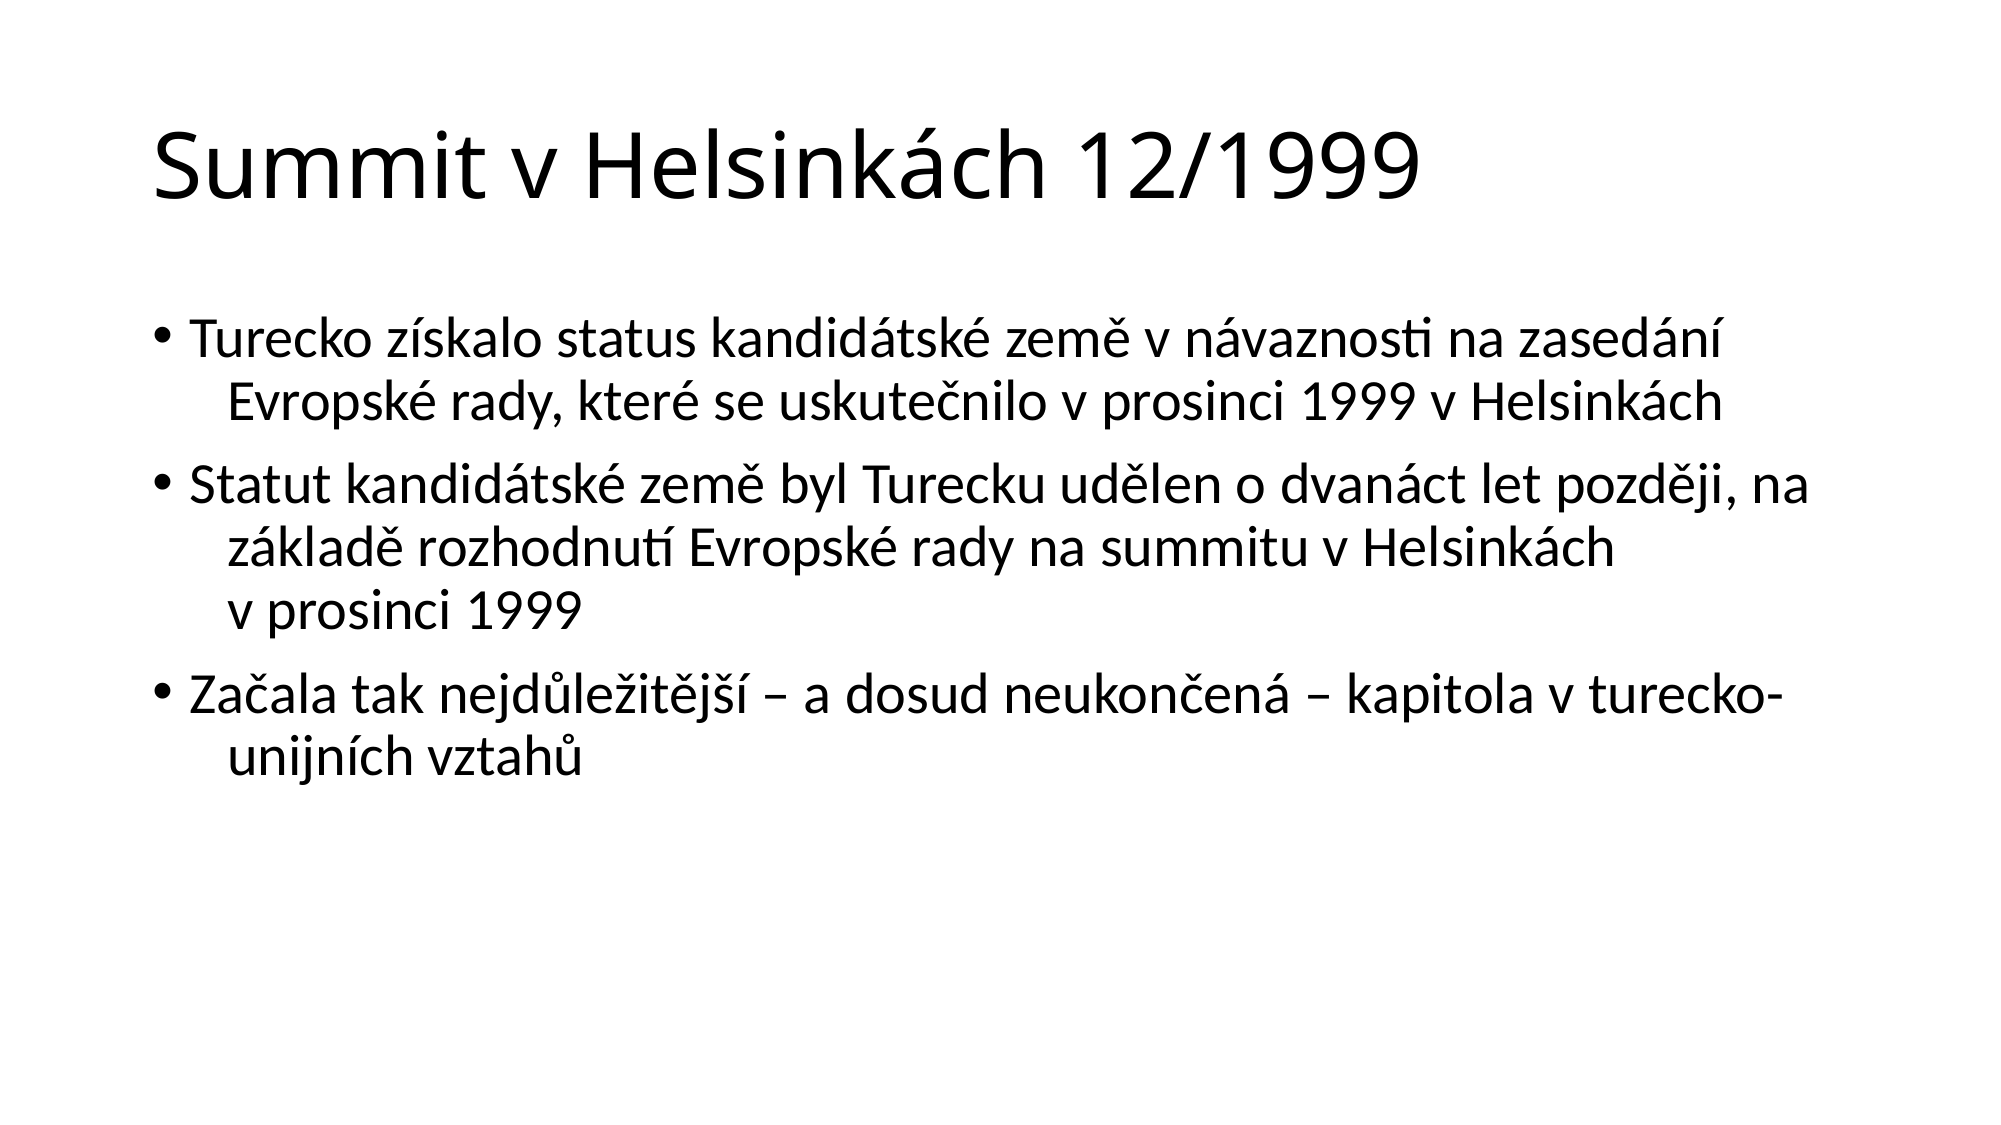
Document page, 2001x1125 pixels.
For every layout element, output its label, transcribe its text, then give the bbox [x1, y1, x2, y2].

title Summit v Helsinkách 12/1999 [137, 59, 1863, 278]
list Turecko získalo status kandidátské země v návaznosti na zasedání Evropské rady, které se uskutečnilo v prosinci 1999 v Helsinkách Statut kandidátské země byl Turecku udělen o dvanáct let později, na základě rozhodnutí Evropské rady na summitu v Helsinkách v prosinci 1999 Začala tak nejdůležitější – a dosud neukončená – kapitola v turecko-unijních vztahů [137, 299, 1863, 1014]
